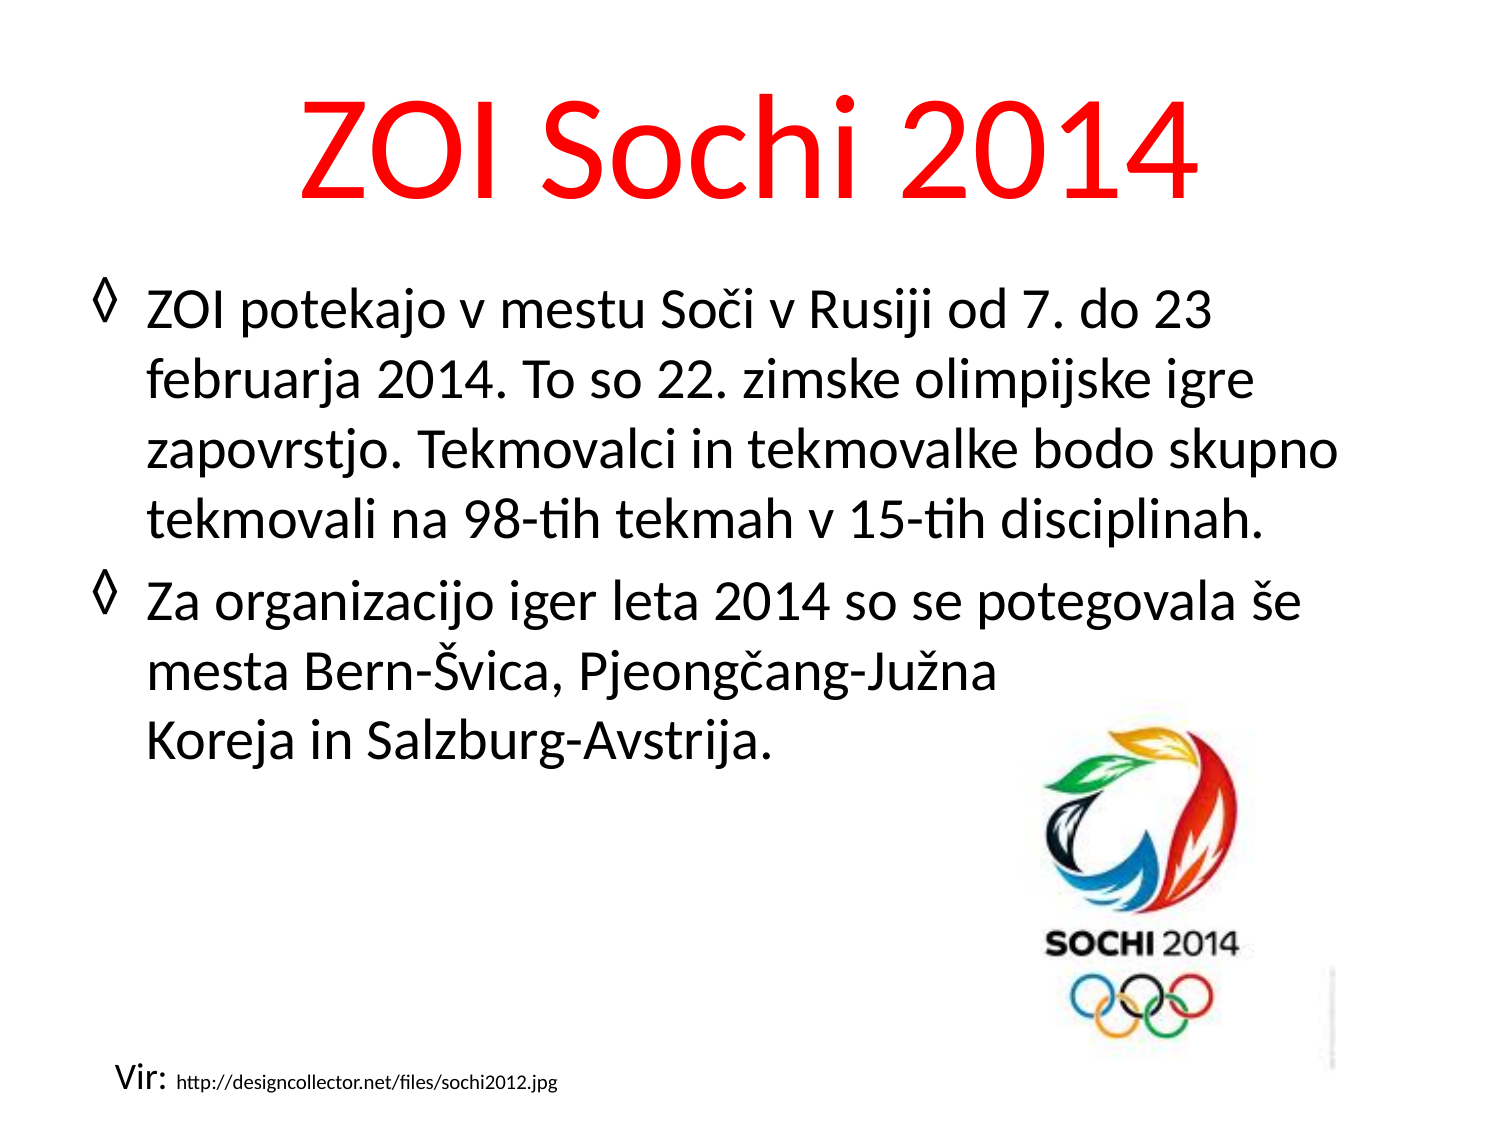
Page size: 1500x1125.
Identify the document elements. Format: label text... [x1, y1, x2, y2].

picture [861, 699, 1424, 1073]
list ZOI potekajo v mestu Soči v Rusiji od 7. do 23 februarja 2014. To so 22. zimske olimpijske igre zapovrstjo. Tekmovalci in tekmovalke bodo skupno tekmovali na 98-tih tekmah v 15-tih disciplinah. Za organizacijo iger leta 2014 so se potegovala še mesta Bern-Švica, Pjeongčang-Južna Koreja in Salzburg-Avstrija. [75, 262, 1425, 1005]
text_box Vir: http://designcollector.net/files/sochi2012.jpg [100, 1044, 1270, 1105]
title ZOI Sochi 2014 [75, 45, 1425, 233]
